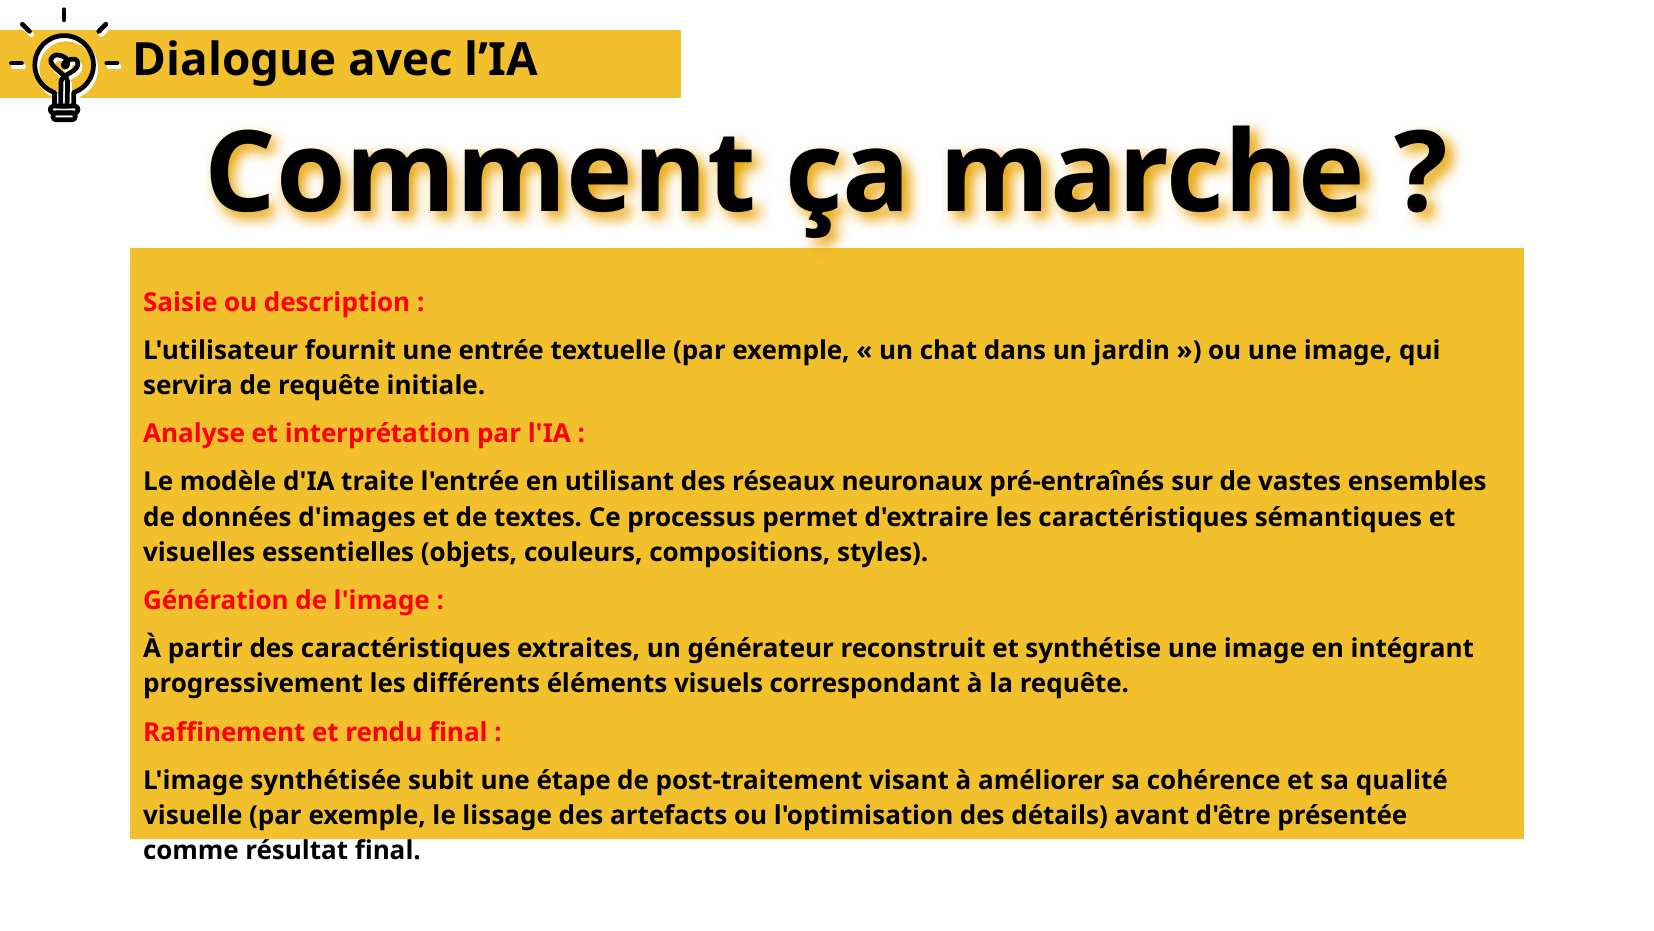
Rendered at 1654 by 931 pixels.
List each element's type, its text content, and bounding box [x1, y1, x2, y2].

subtitle Dialogue avec l’IA [132, 17, 677, 97]
title Comment ça marche ? [82, 88, 1571, 249]
list Saisie ou description : L'utilisateur fournit une entrée textuelle (par exemple, « un chat dans un jardin ») ou une image, qui servira de requête initiale. Analyse et interprétation par l'IA : Le modèle d'IA traite l'entrée en utilisant des réseaux neuronaux pré-entraînés sur de vastes ensembles de données d'images et de textes. Ce processus permet d'extraire les caractéristiques sémantiques et visuelles essentielles (objets, couleurs, compositions, styles). Génération de l'image : À partir des caractéristiques extraites, un générateur reconstruit et synthétise une image en intégrant progressivement les différents éléments visuels correspondant à la requête. Raffinement et rendu final : L'image synthétisée subit une étape de post-traitement visant à améliorer sa cohérence et sa qualité visuelle (par exemple, le lissage des artefacts ou l'optimisation des détails) avant d'être présentée comme résultat final. [106, 283, 1501, 875]
